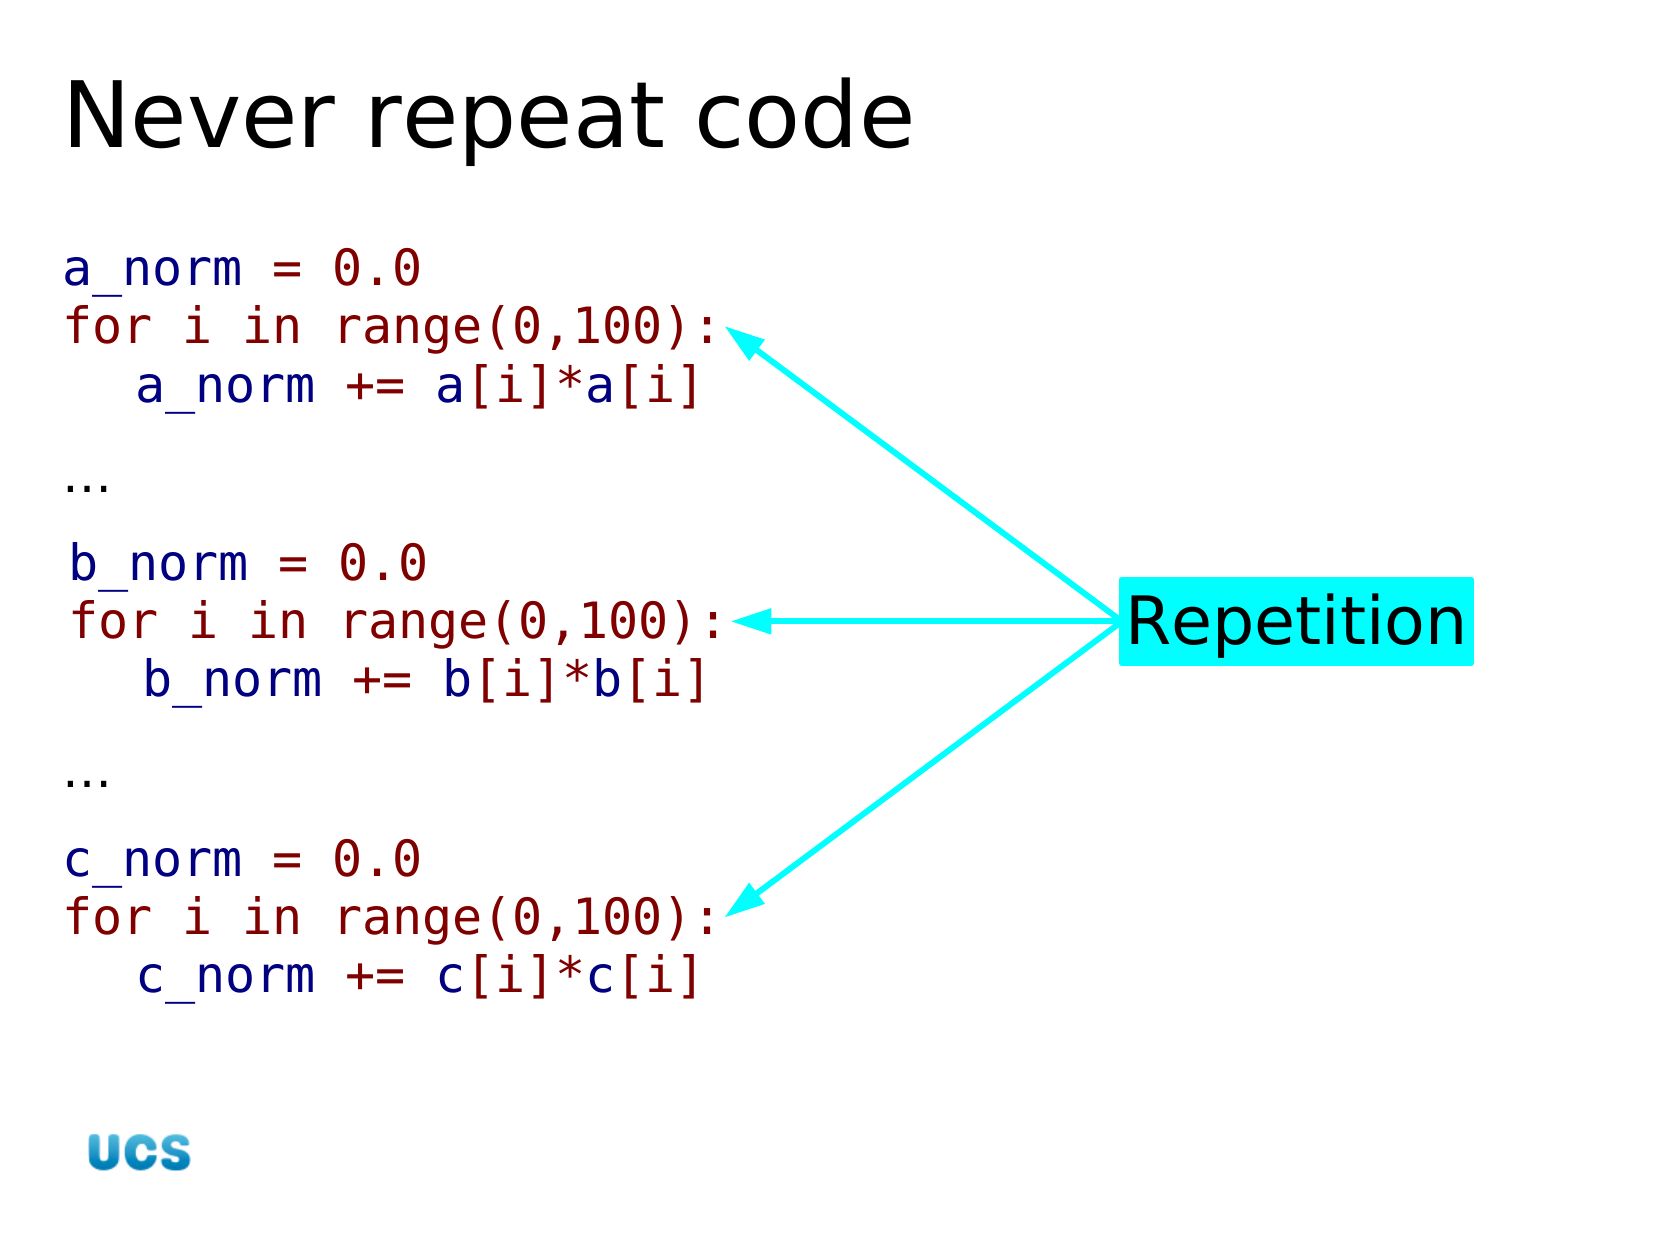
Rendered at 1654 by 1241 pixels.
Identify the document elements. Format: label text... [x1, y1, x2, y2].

text_box … [59, 738, 116, 803]
text_box b_norm = 0.0 for i in range(0,100): b_norm += b[i]*b[i] [65, 531, 732, 712]
picture [88, 1133, 191, 1172]
text_box Repetition [1122, 579, 1472, 664]
text_box Never repeat code [59, 59, 921, 173]
text_box … [59, 442, 116, 508]
text_box a_norm = 0.0 for i in range(0,100): a_norm += a[i]*a[i] [59, 236, 726, 417]
text_box c_norm = 0.0 for i in range(0,100): c_norm += c[i]*c[i] [59, 826, 726, 1008]
